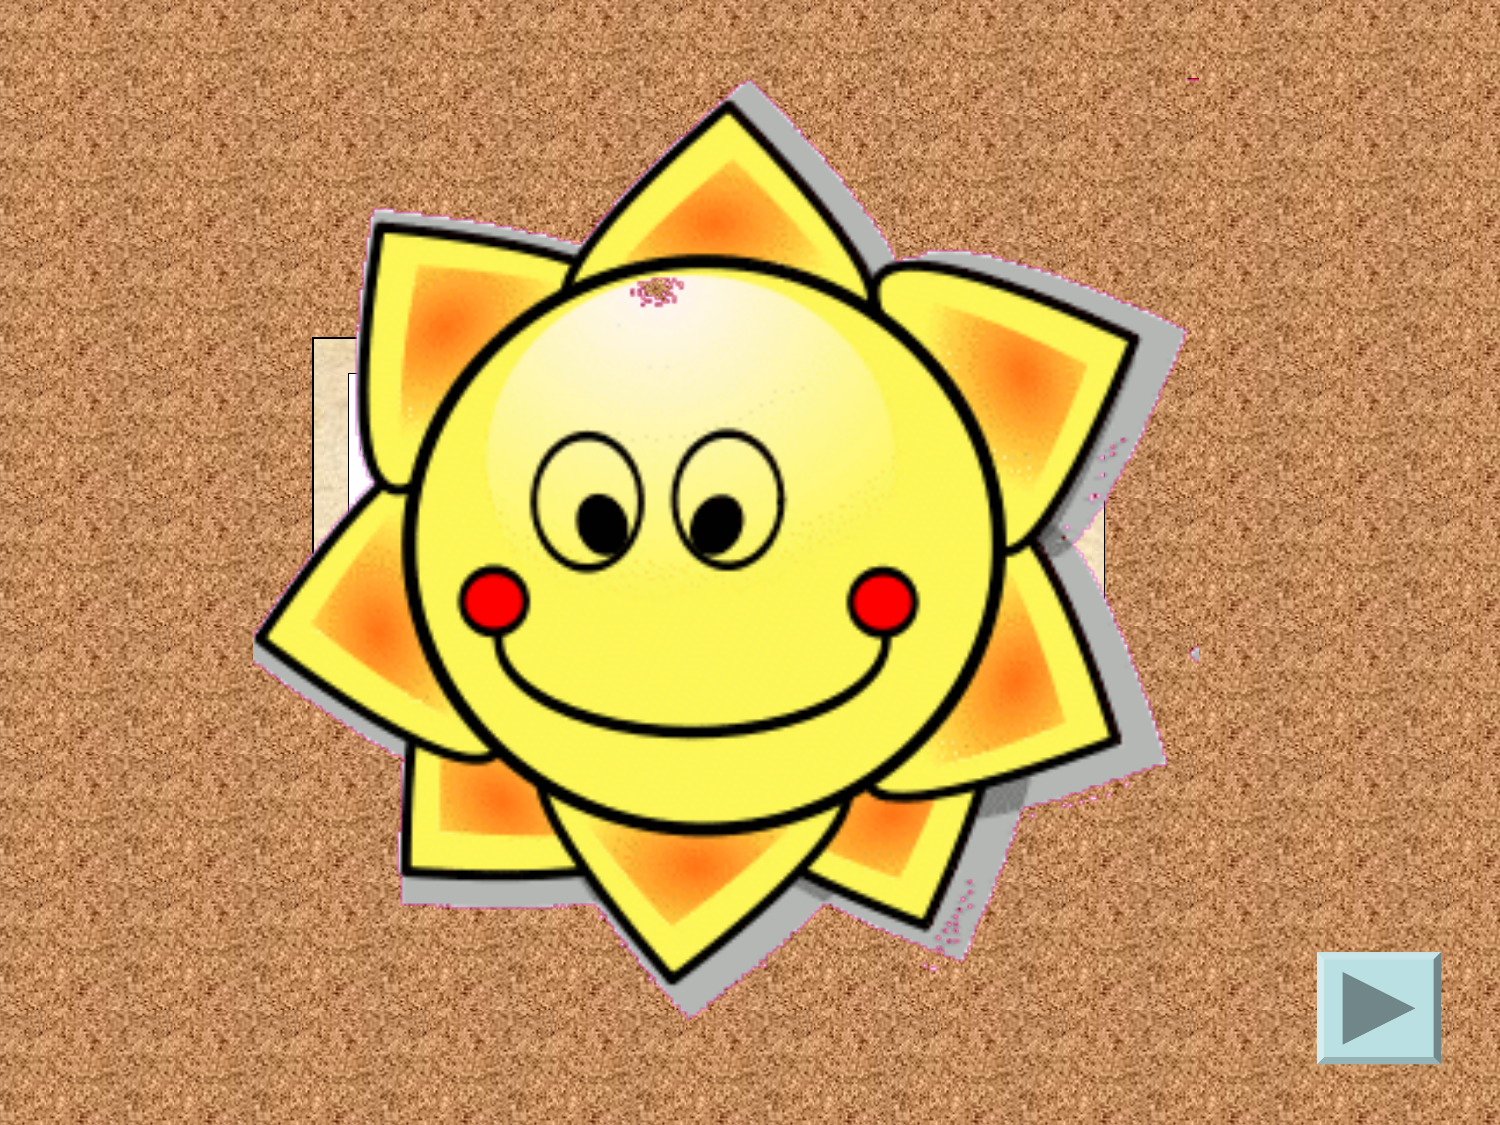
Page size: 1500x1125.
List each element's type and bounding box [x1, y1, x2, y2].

picture [0, 0, 1500, 1125]
text_box [1318, 952, 1441, 1065]
